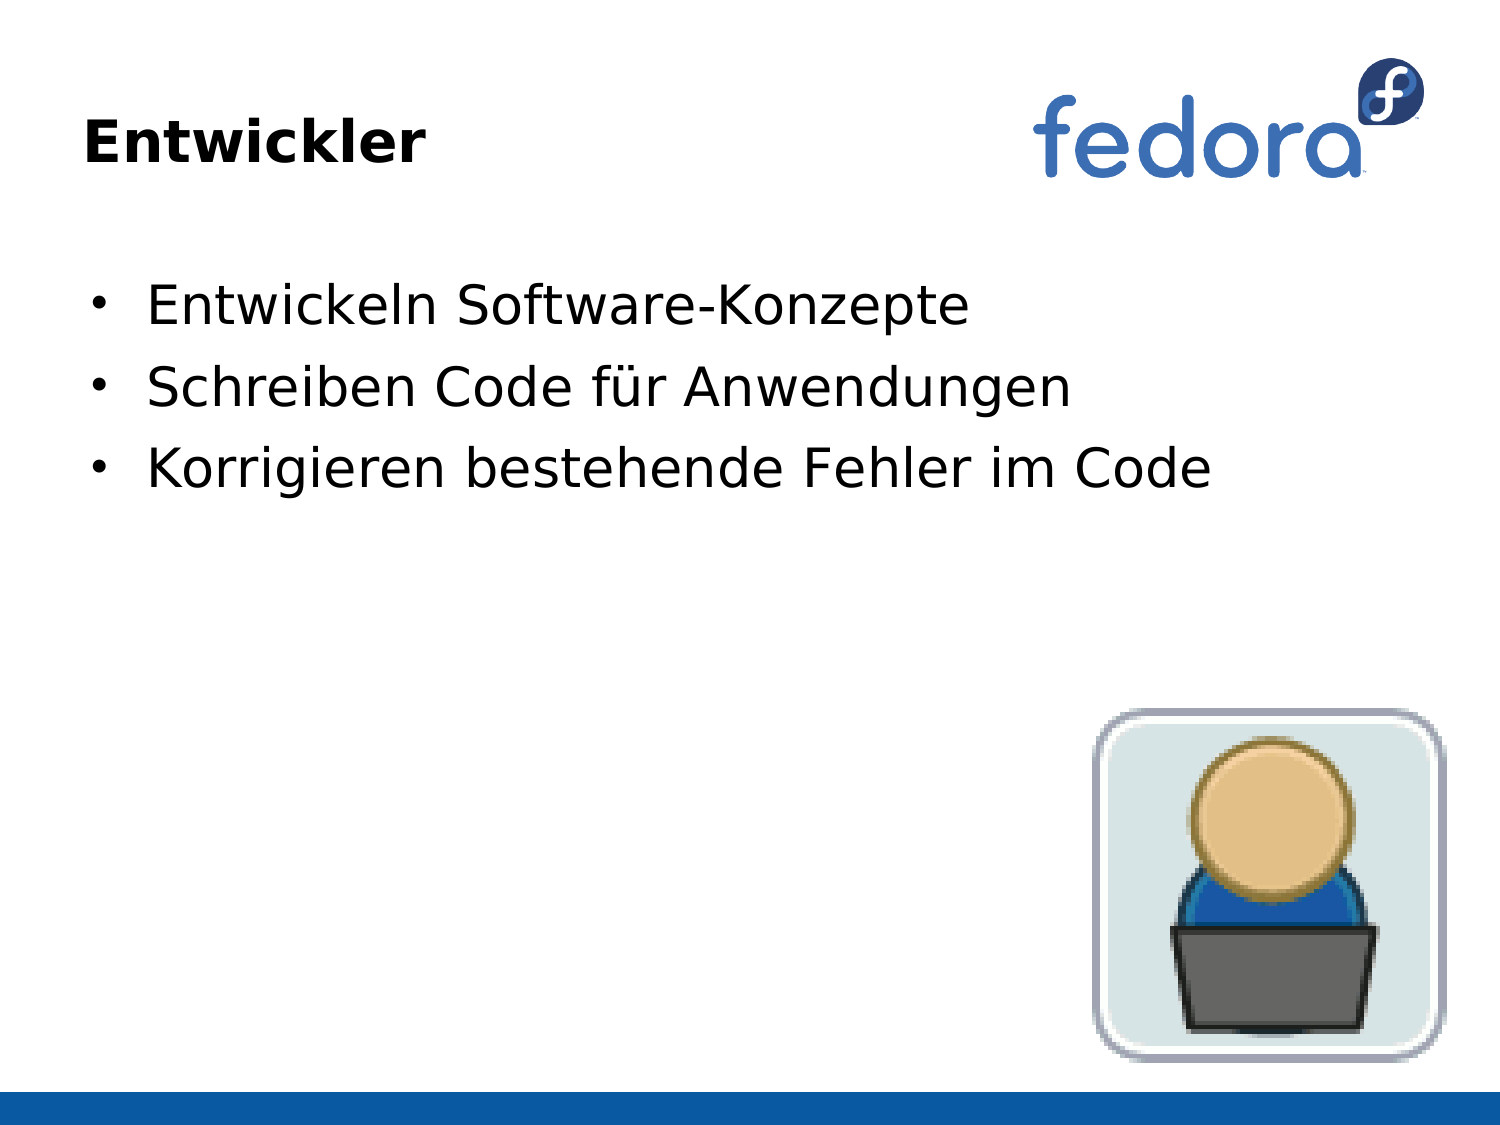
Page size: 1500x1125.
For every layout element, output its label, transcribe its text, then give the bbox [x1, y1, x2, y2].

picture [1034, 58, 1424, 178]
title Entwickler [67, 35, 1034, 244]
picture [1092, 708, 1447, 1063]
list Entwickeln Software-Konzepte Schreiben Code für Anwendungen Korrigieren bestehende Fehler im Code [75, 262, 1425, 1006]
picture [0, 1092, 1500, 1125]
